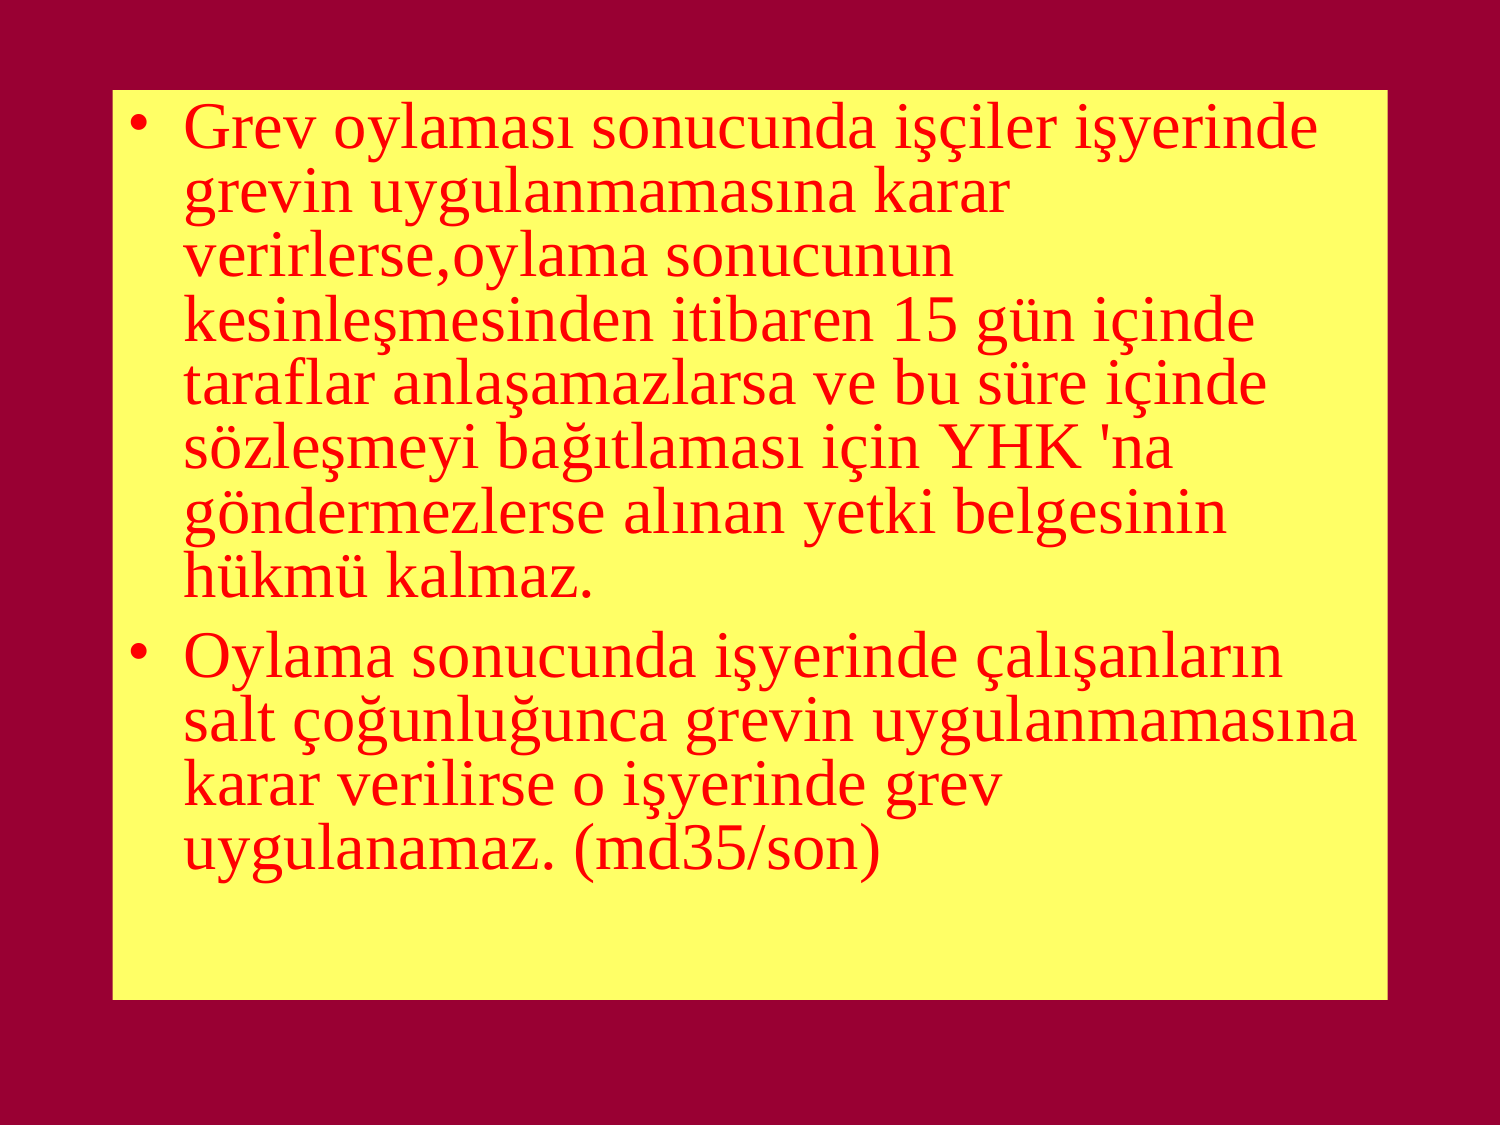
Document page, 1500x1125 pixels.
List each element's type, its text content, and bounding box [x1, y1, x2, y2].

list Grev oylaması sonucunda işçiler işyerinde grevin uygulanmamasına karar verirlerse,oylama sonucunun kesinleşmesinden itibaren 15 gün içinde taraflar anlaşamazlarsa ve bu süre içinde sözleşmeyi bağıtlaması için YHK 'na göndermezlerse alınan yetki belgesinin hükmü kalmaz. Oylama sonucunda işyerinde çalışanların salt çoğunluğunca grevin uygulanmamasına karar verilirse o işyerinde grev uygulanamaz. (md35/son) [112, 90, 1388, 1000]
